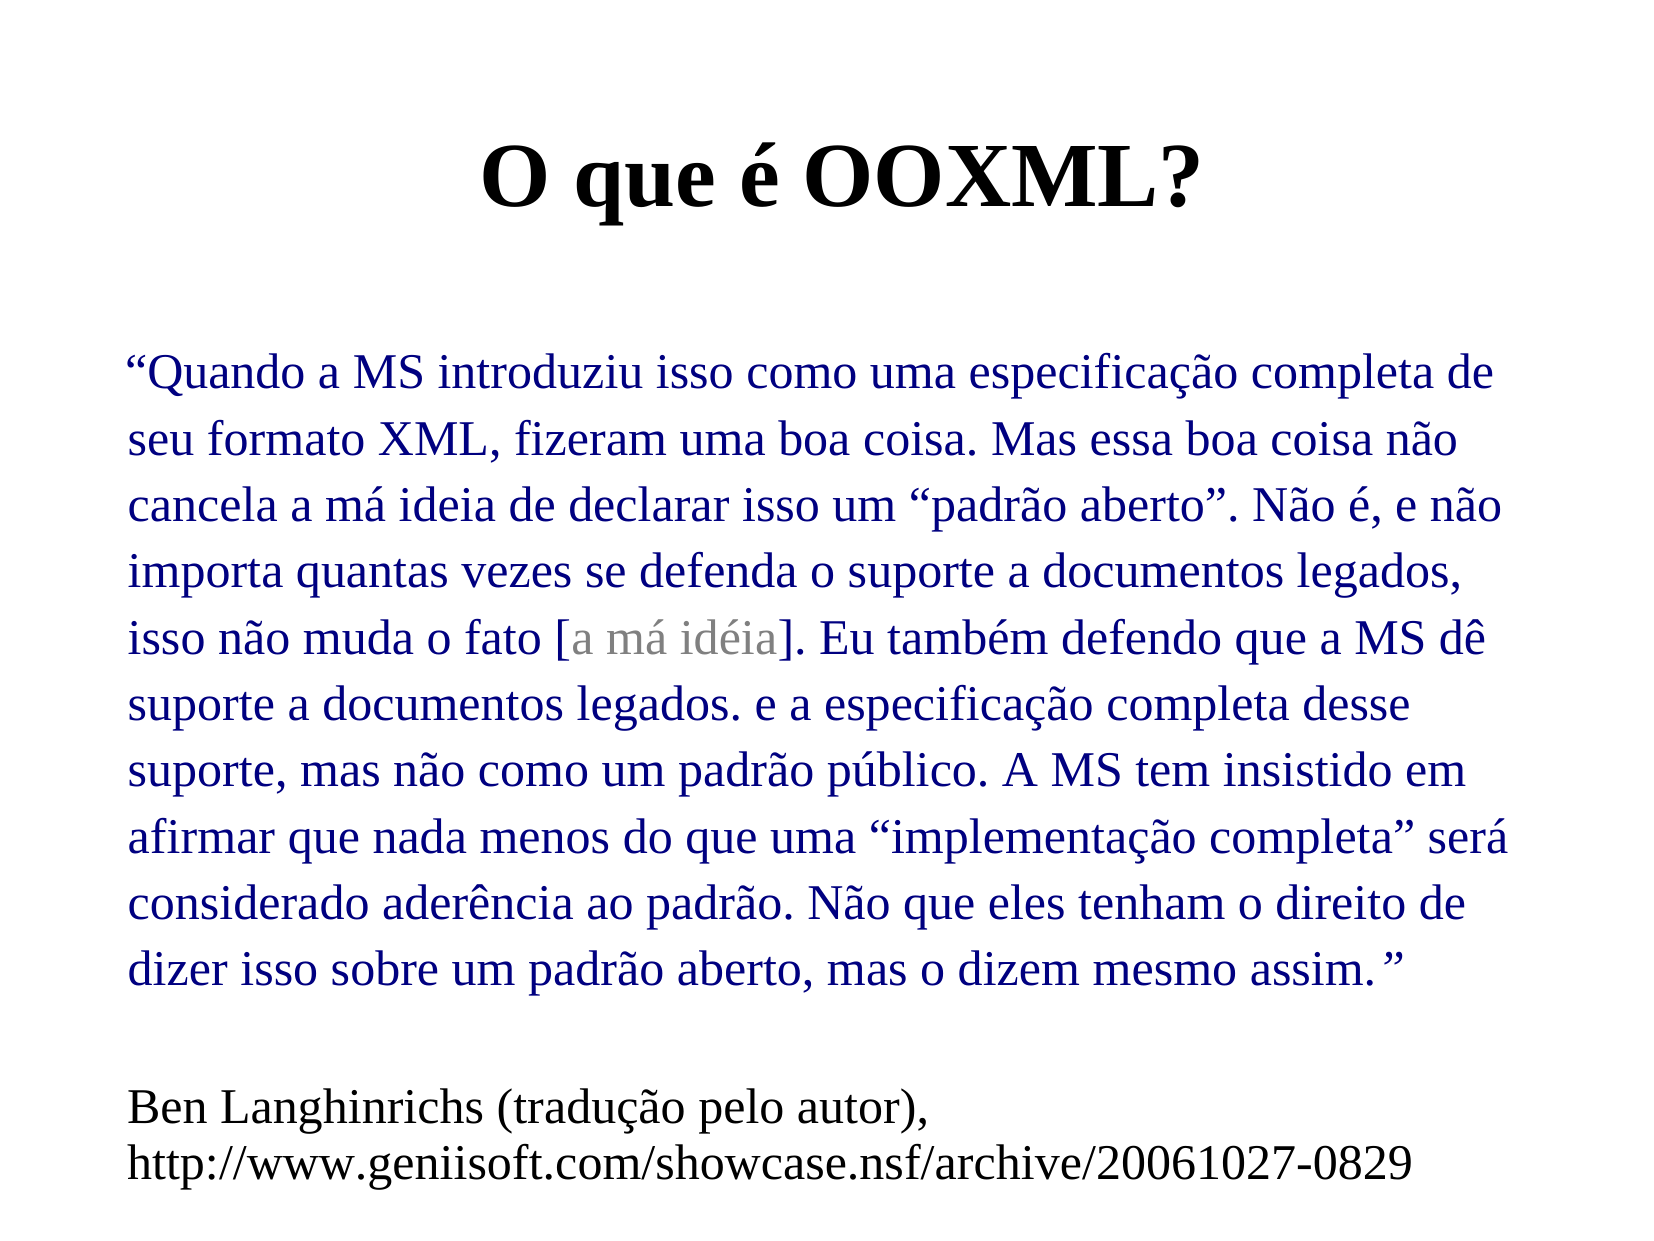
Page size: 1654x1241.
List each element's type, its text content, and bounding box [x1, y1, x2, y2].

text_box Ben Langhinrichs (tradução pelo autor), http://www.geniisoft.com/showcase.nsf/archive/20061027-0829 [127, 1079, 1415, 1201]
title O que é OOXML? [204, 81, 1480, 269]
text_box “Quando a MS introduziu isso como uma especificação completa de seu formato XML, fizeram uma boa coisa. Mas essa boa coisa não cancela a má ideia de declarar isso um “padrão aberto”. Não é, e não importa quantas vezes se defenda o suporte a documentos legados, isso não muda o fato [a má idéia]. Eu também defendo que a MS dê suporte a documentos legados. e a especificação completa desse suporte, mas não como um padrão público. A MS tem insistido em afirmar que nada menos do que uma “implementação completa” será considerado aderência ao padrão. Não que eles tenham o direito de dizer isso sobre um padrão aberto, mas o dizem mesmo assim.” [125, 333, 1546, 1070]
